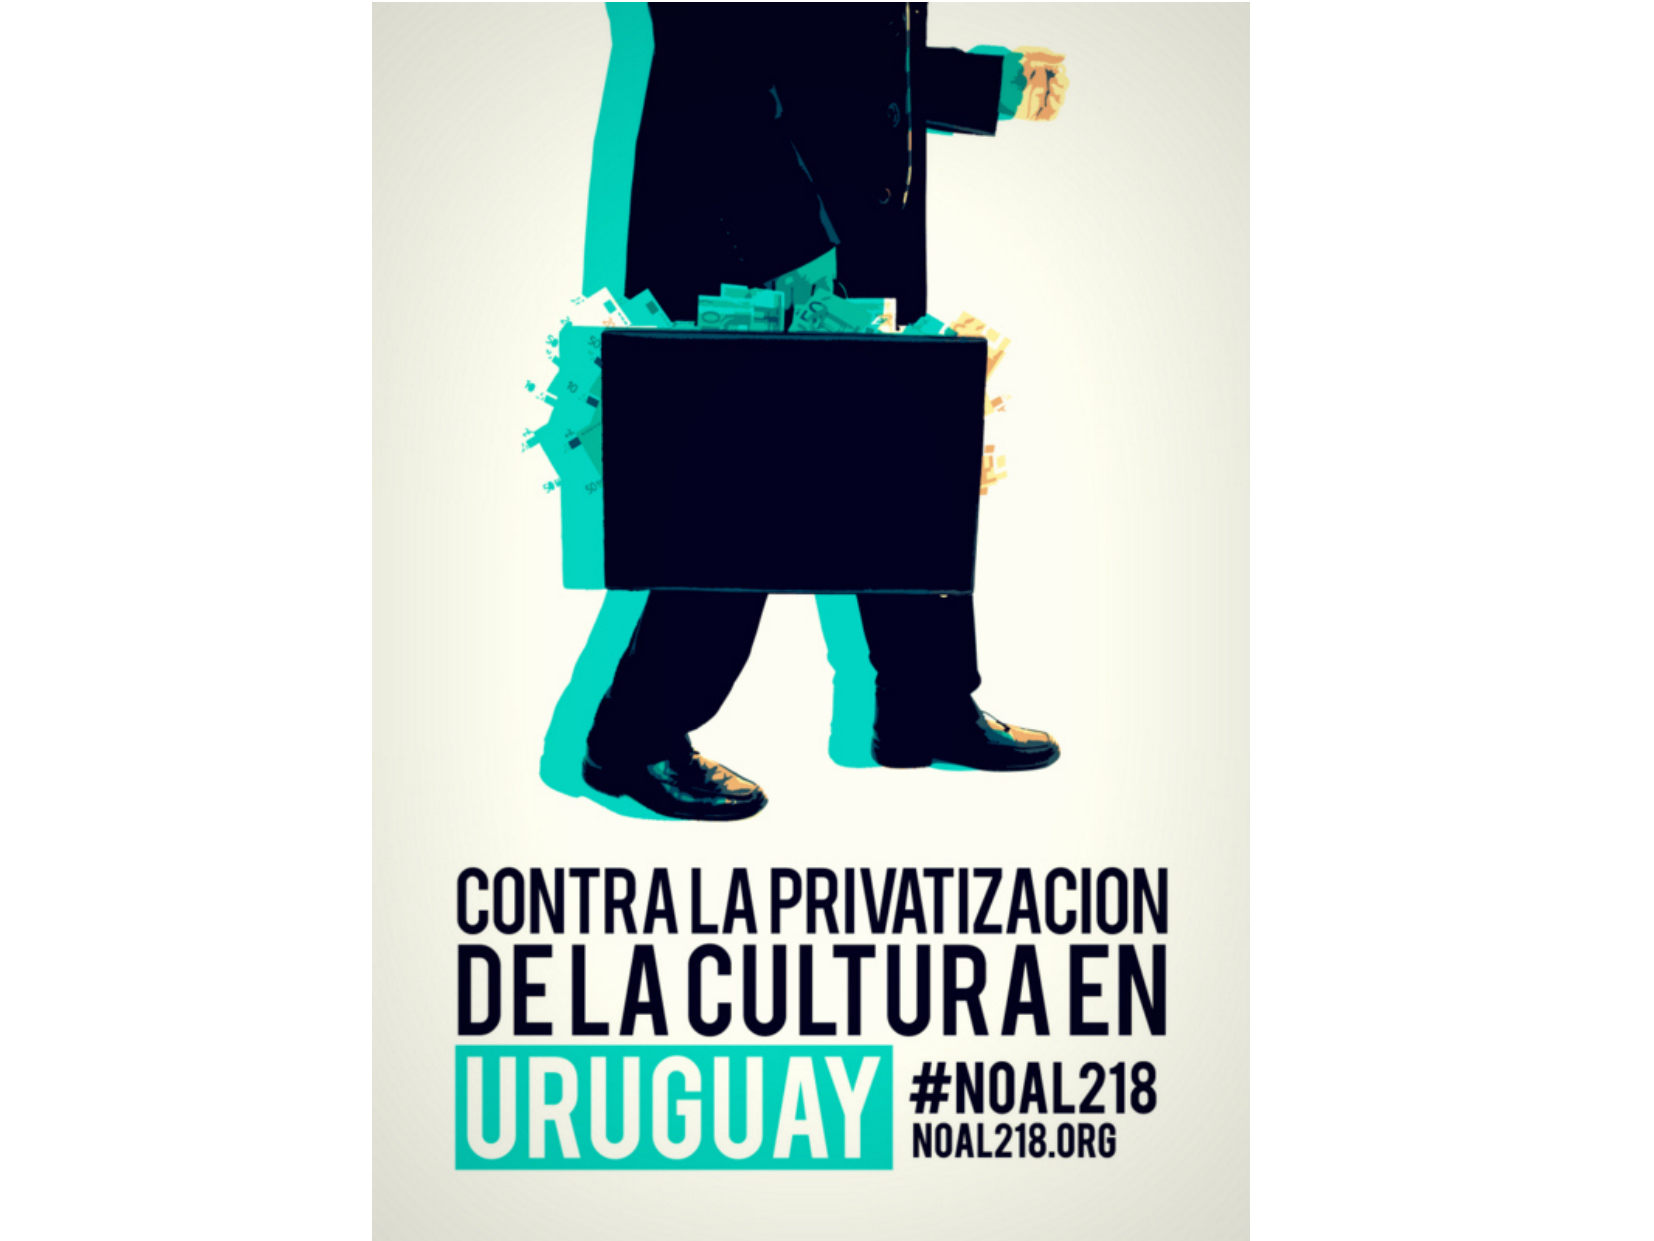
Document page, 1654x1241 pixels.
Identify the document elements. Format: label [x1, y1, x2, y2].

picture [372, 2, 1250, 1241]
